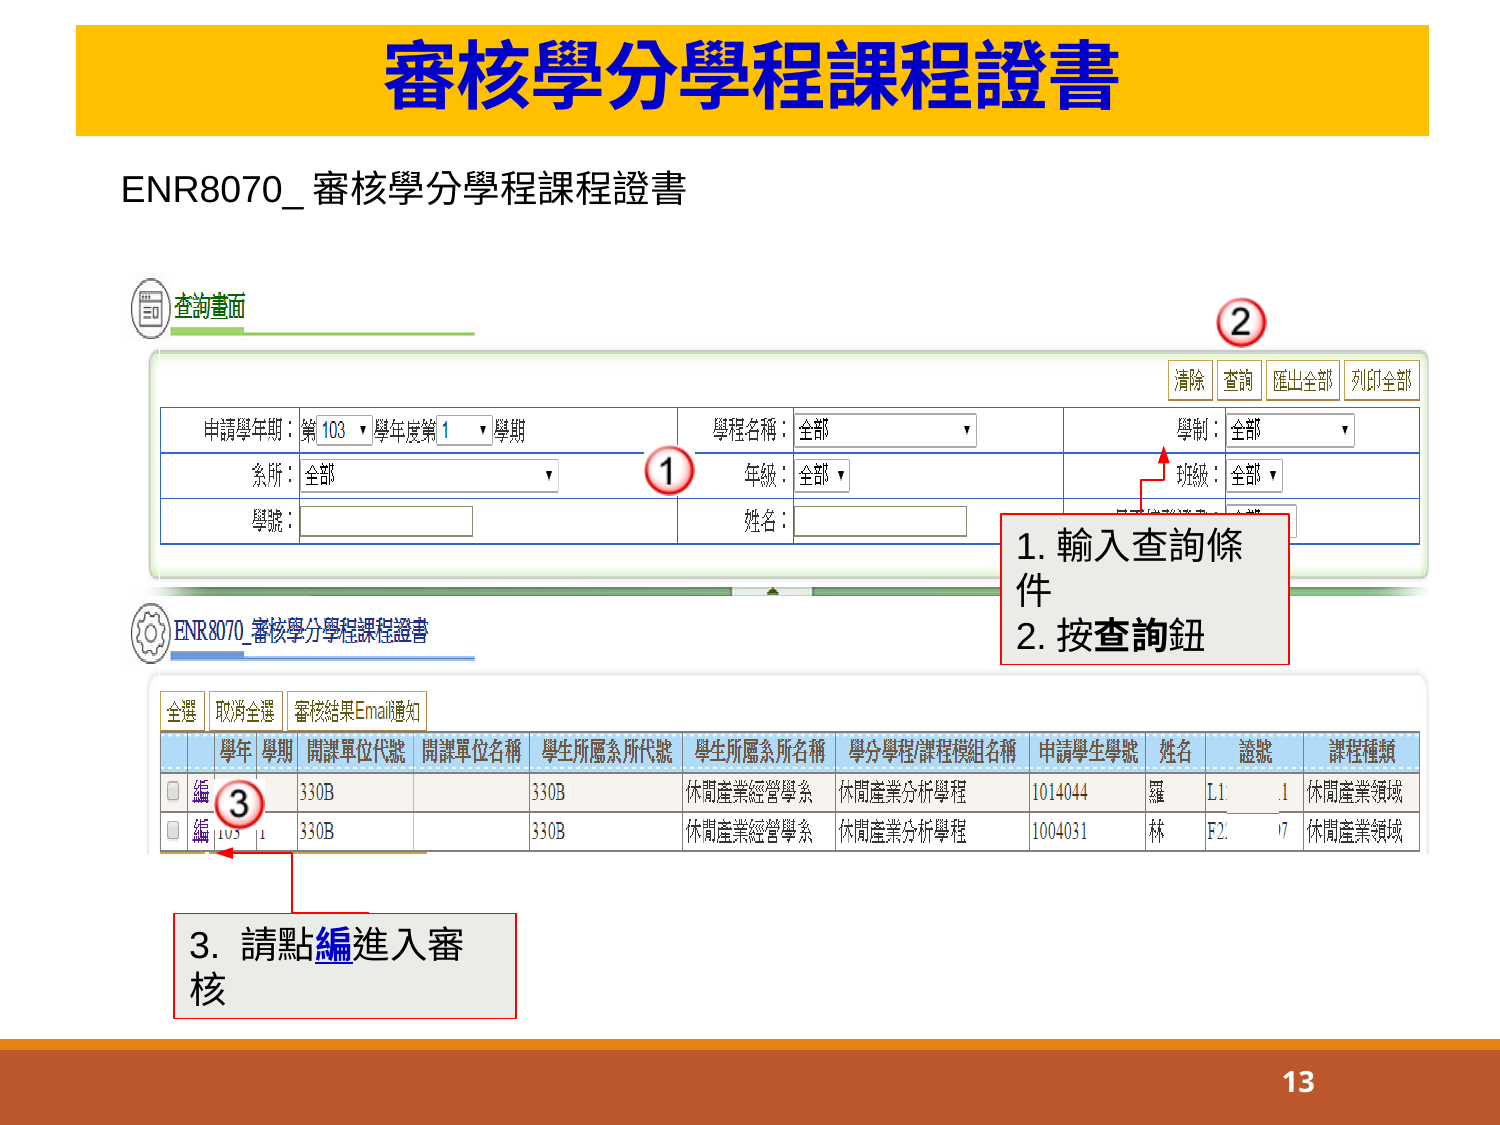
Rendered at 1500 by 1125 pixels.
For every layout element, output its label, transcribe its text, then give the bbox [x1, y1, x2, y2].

text_box 審核學分學程課程證書 [75, 25, 1429, 137]
text_box 1.輸入查詢條件 2.按查詢鈕 [1000, 514, 1289, 621]
text_box ENR8070_審核學分學程課程證書 [105, 157, 700, 218]
picture [124, 271, 1429, 854]
text_box 3. 請點編進入審核 [174, 913, 517, 975]
text_box 12 [1266, 1053, 1429, 1114]
